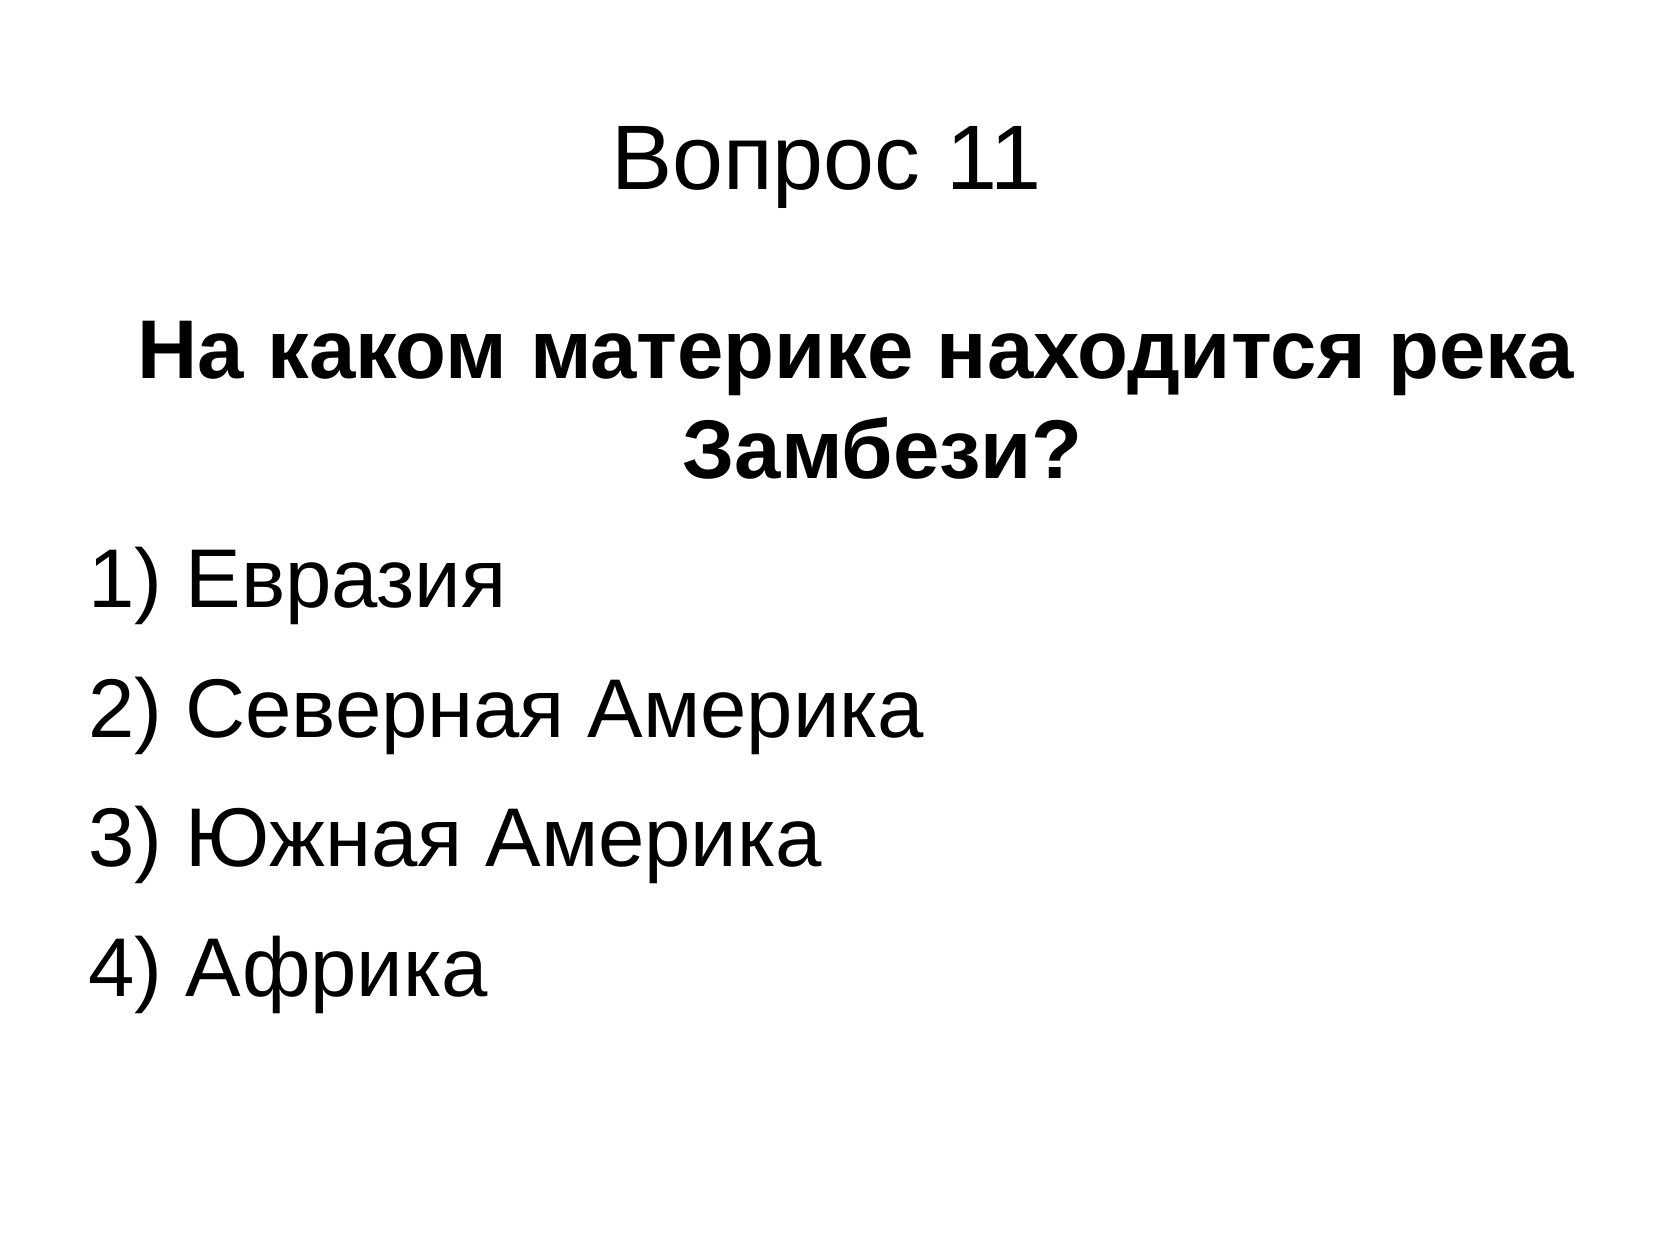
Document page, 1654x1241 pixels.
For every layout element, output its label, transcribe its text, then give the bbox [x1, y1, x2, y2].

title Вопрос 11 [82, 49, 1571, 257]
list На каком материке находится река Замбези? 1) Евразия 2) Северная Америка 3) Южная Америка 4) Африка [0, 295, 1625, 1114]
